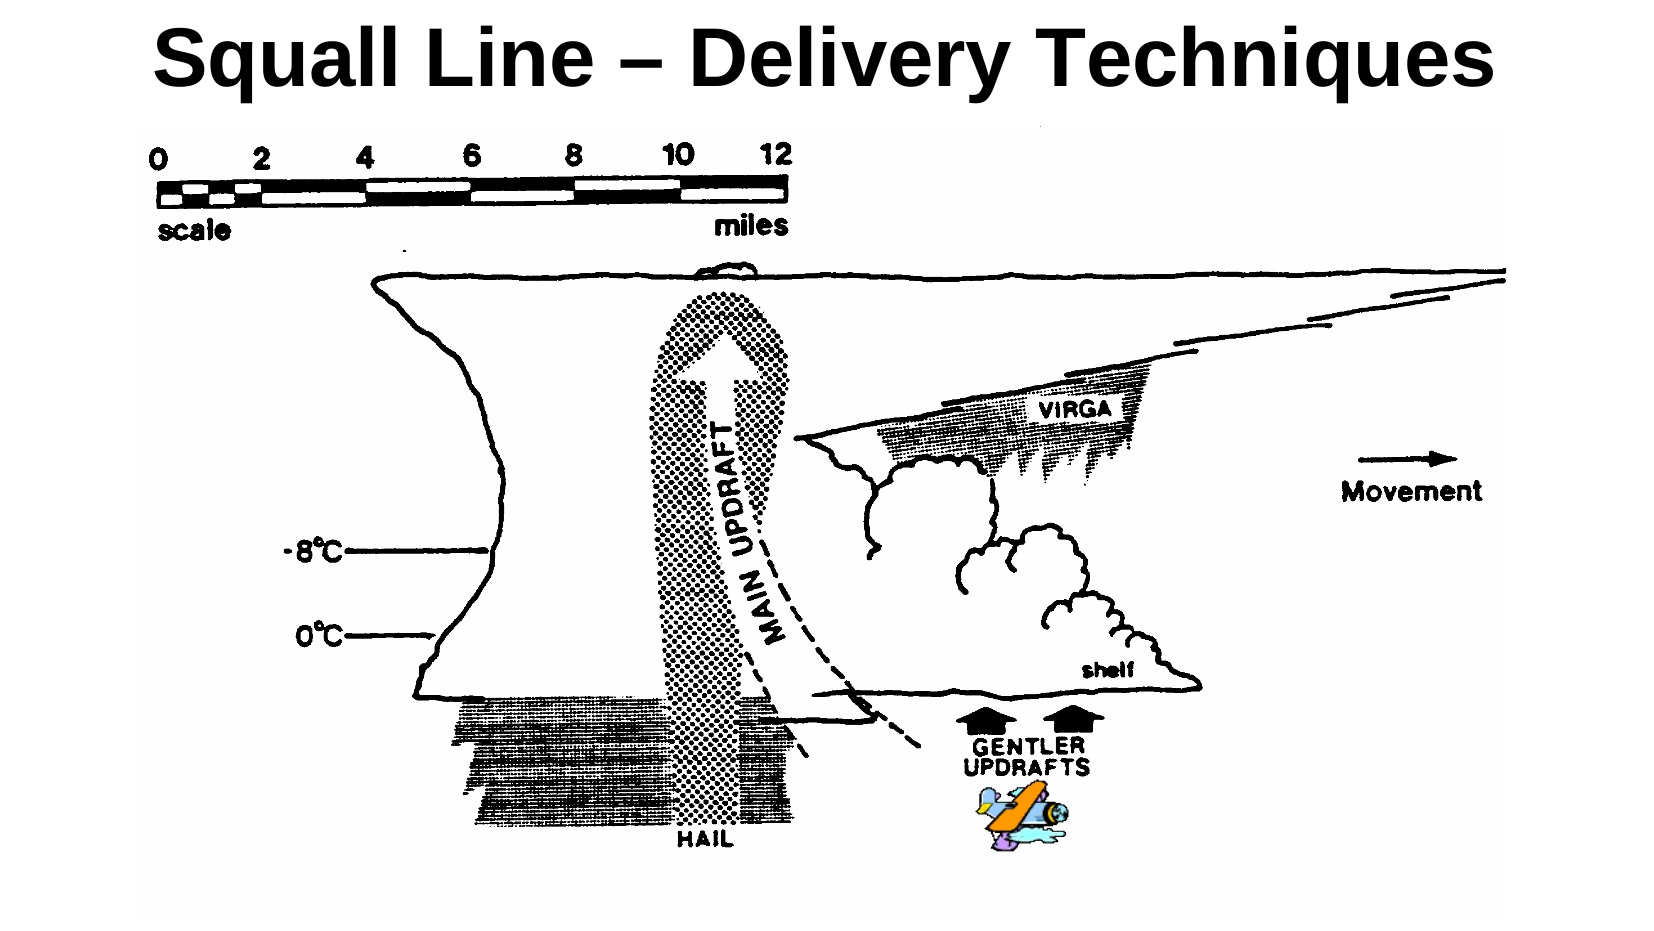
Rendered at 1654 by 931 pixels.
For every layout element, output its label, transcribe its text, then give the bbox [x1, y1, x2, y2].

picture [133, 126, 1507, 921]
title Squall Line – Delivery Techniques [0, 0, 1654, 107]
